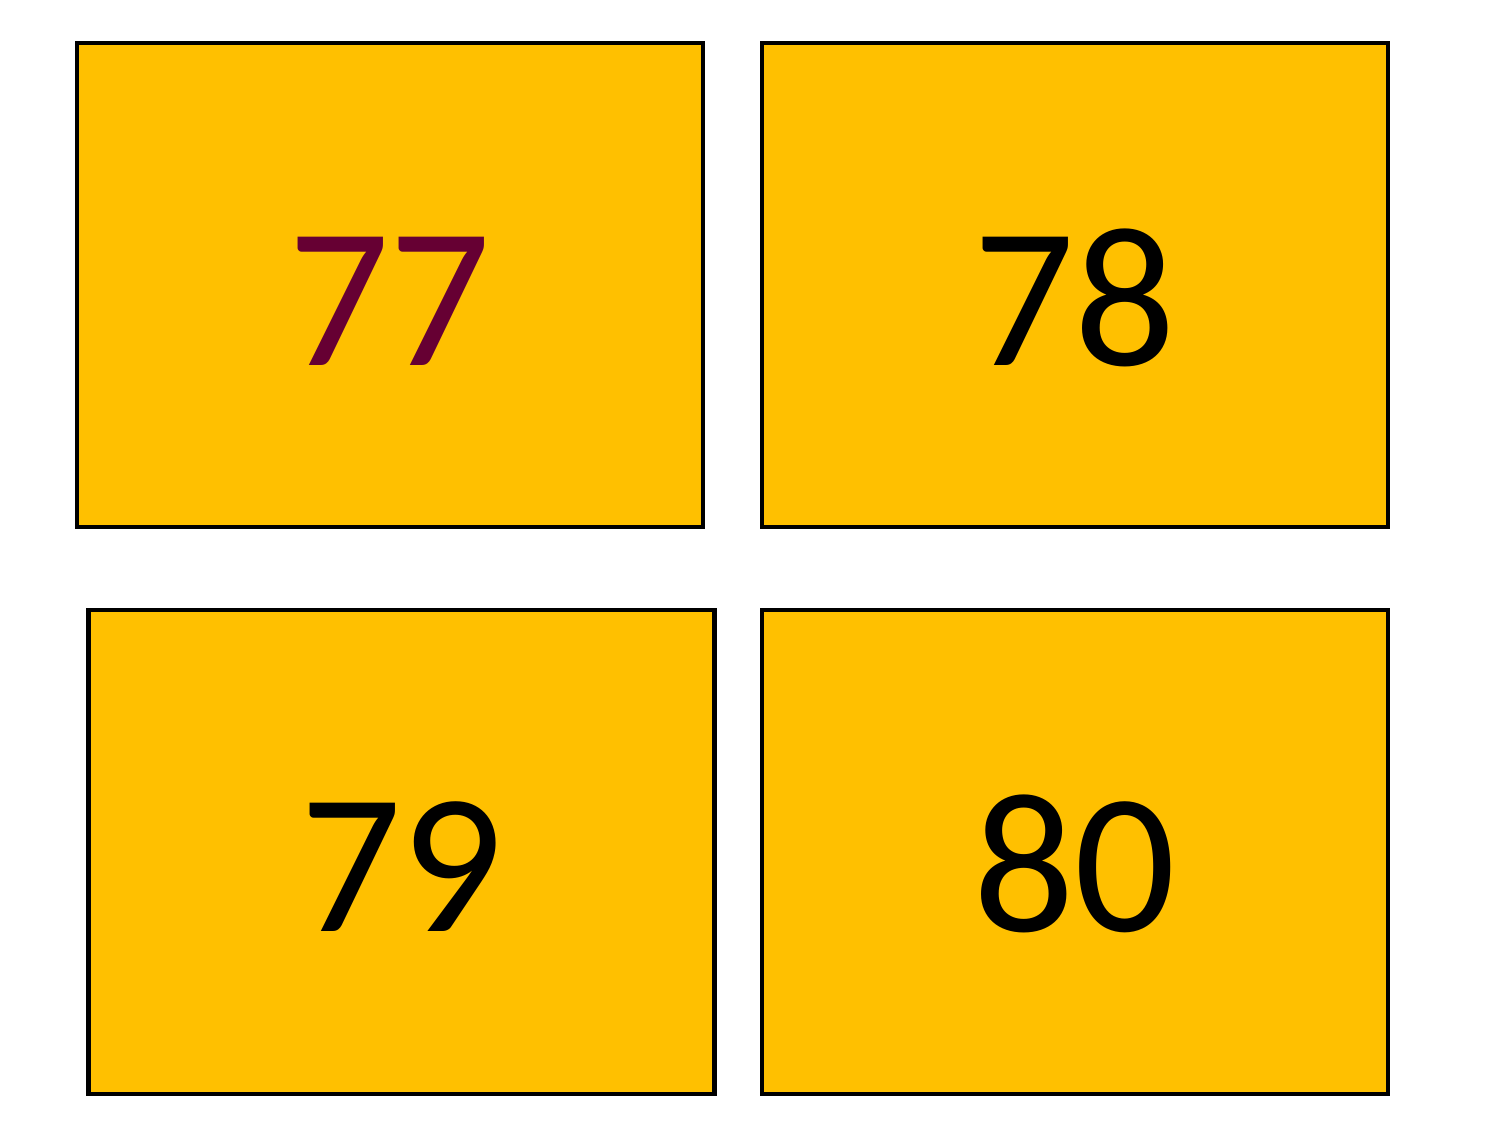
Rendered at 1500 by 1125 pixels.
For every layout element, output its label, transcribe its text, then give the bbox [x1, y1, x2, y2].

text_box 79 [88, 609, 715, 1094]
text_box 77 [76, 42, 703, 528]
text_box 78 [761, 42, 1388, 528]
text_box 80 [761, 609, 1388, 1094]
